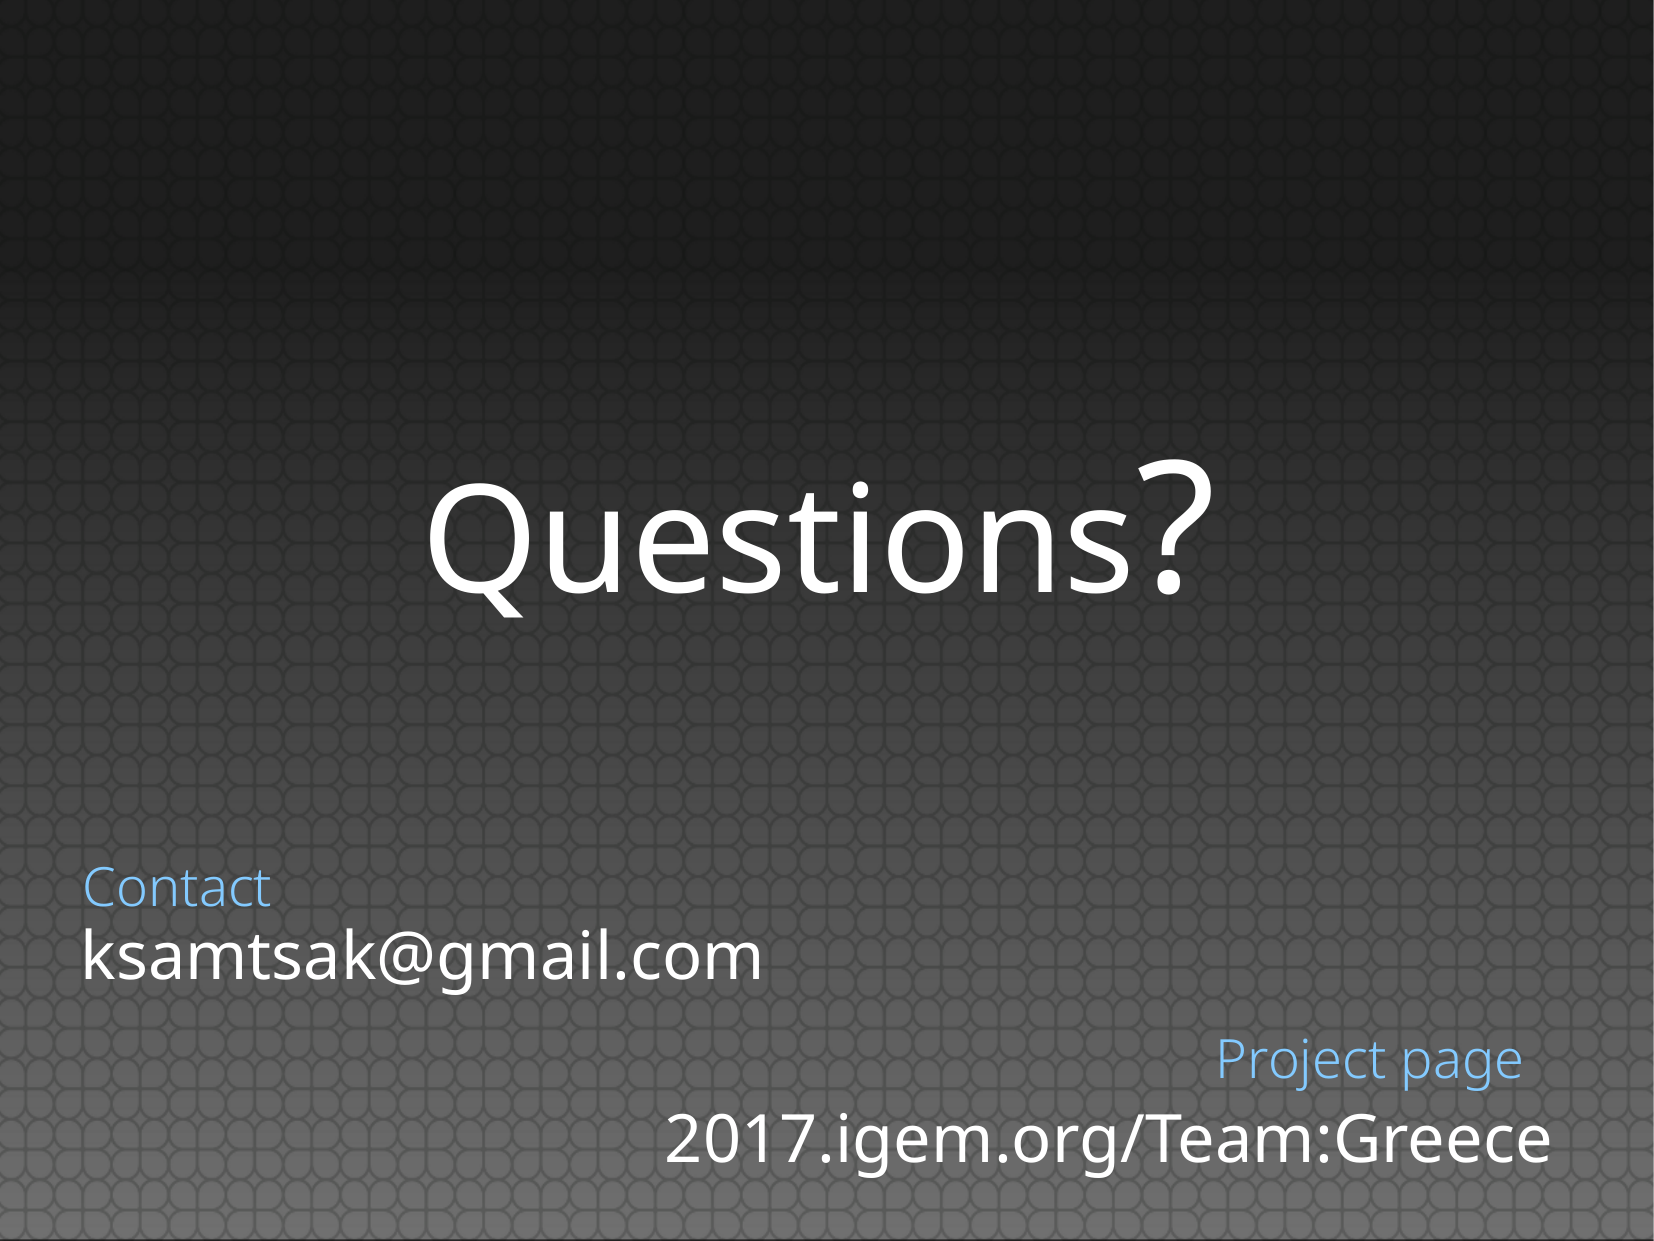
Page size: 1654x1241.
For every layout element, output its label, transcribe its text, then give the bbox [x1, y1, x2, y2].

text_box Project page [1201, 1013, 1584, 1089]
title Questions? [30, 418, 1606, 624]
text_box Contact [68, 840, 422, 917]
text_box 2017.igem.org/Team:Greece [649, 1083, 1654, 1174]
text_box ksamtsak@gmail.com [65, 901, 1171, 991]
picture [0, 0, 1654, 1241]
